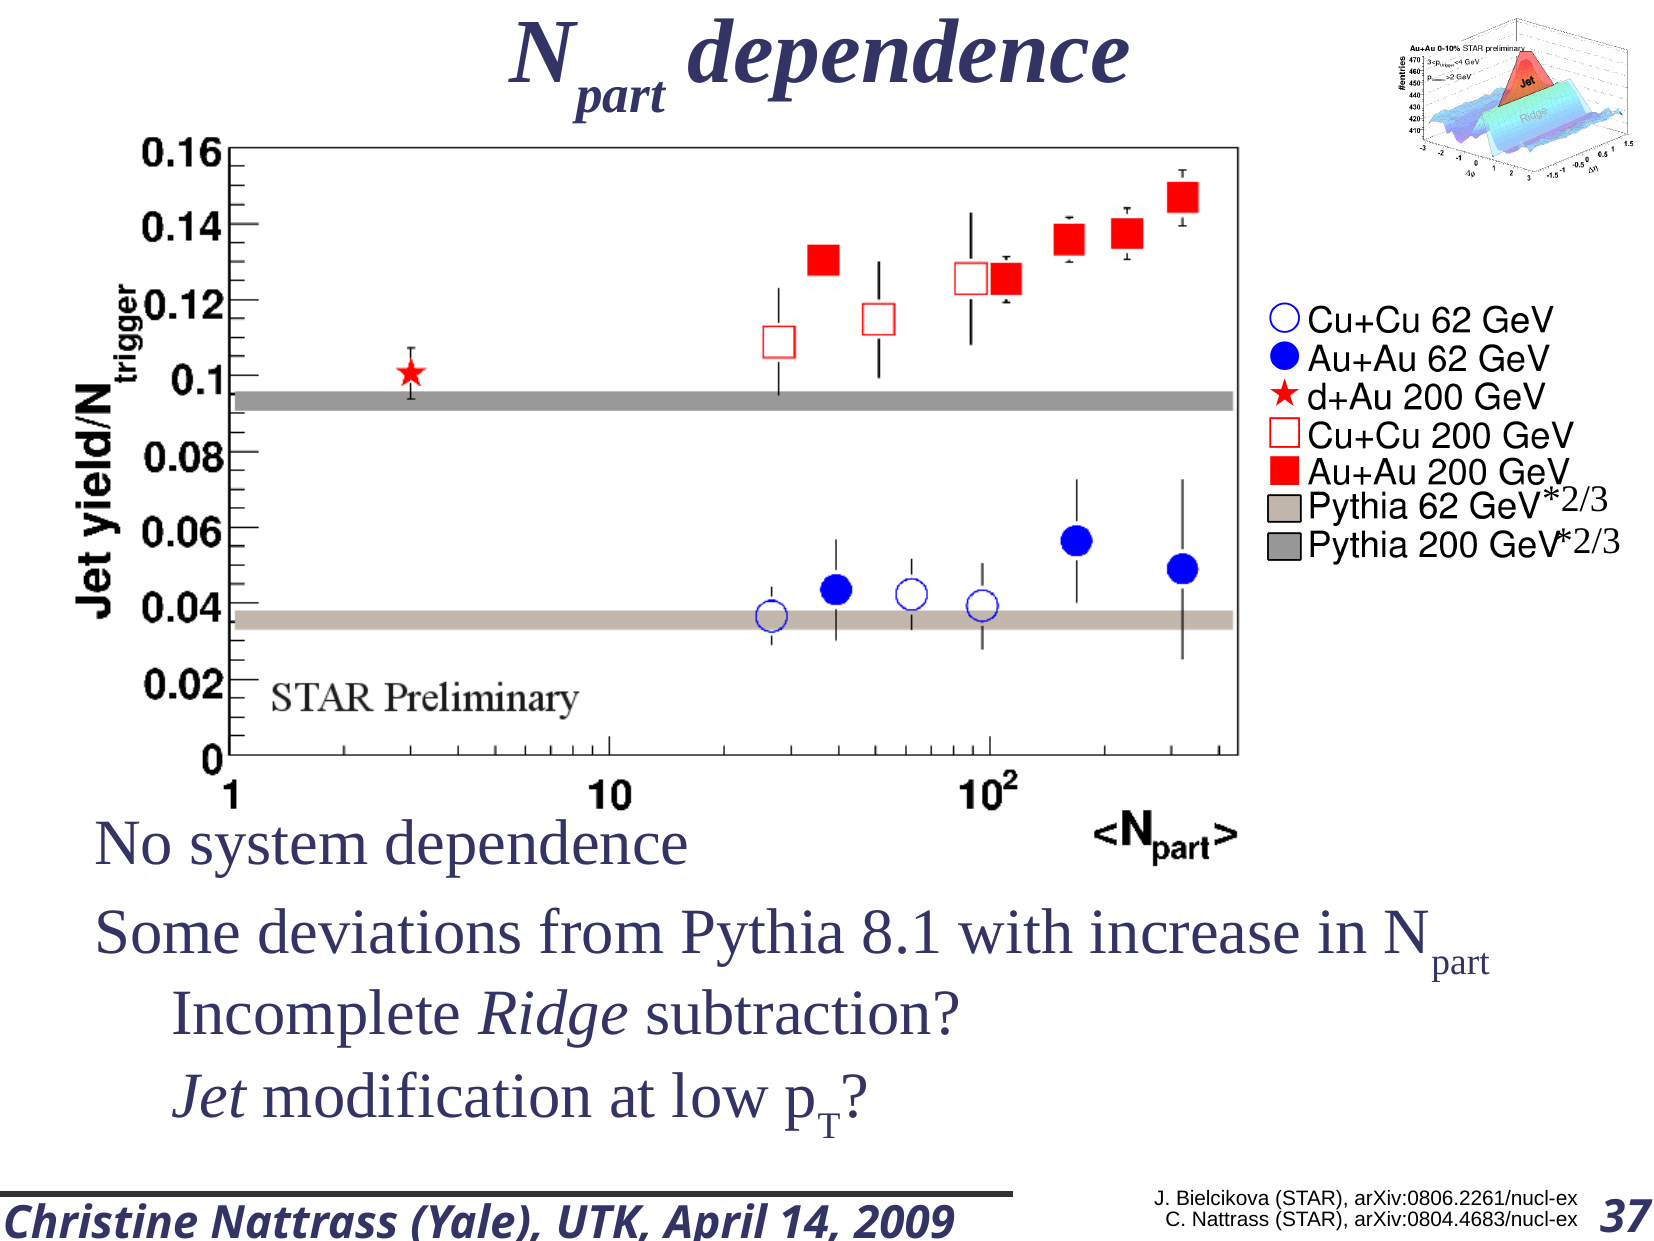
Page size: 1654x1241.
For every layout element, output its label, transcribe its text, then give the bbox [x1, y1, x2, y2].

picture [1262, 299, 1583, 565]
list No system dependence Some deviations from Pythia 8.1 with increase in Npart Incomplete Ridge subtraction? Jet modification at low pT? [76, 824, 1645, 1204]
text_box J. Bielcikova (STAR), arXiv:0806.2261/nucl-ex C. Nattrass (STAR), arXiv:0804.4683/nucl-ex [1077, 1204, 1593, 1241]
text_box *2/3 [1539, 512, 1654, 570]
title Npart dependence [76, 0, 1398, 125]
text_box *2/3 [1527, 470, 1642, 528]
picture [70, 136, 1254, 876]
picture [1398, 0, 1654, 192]
